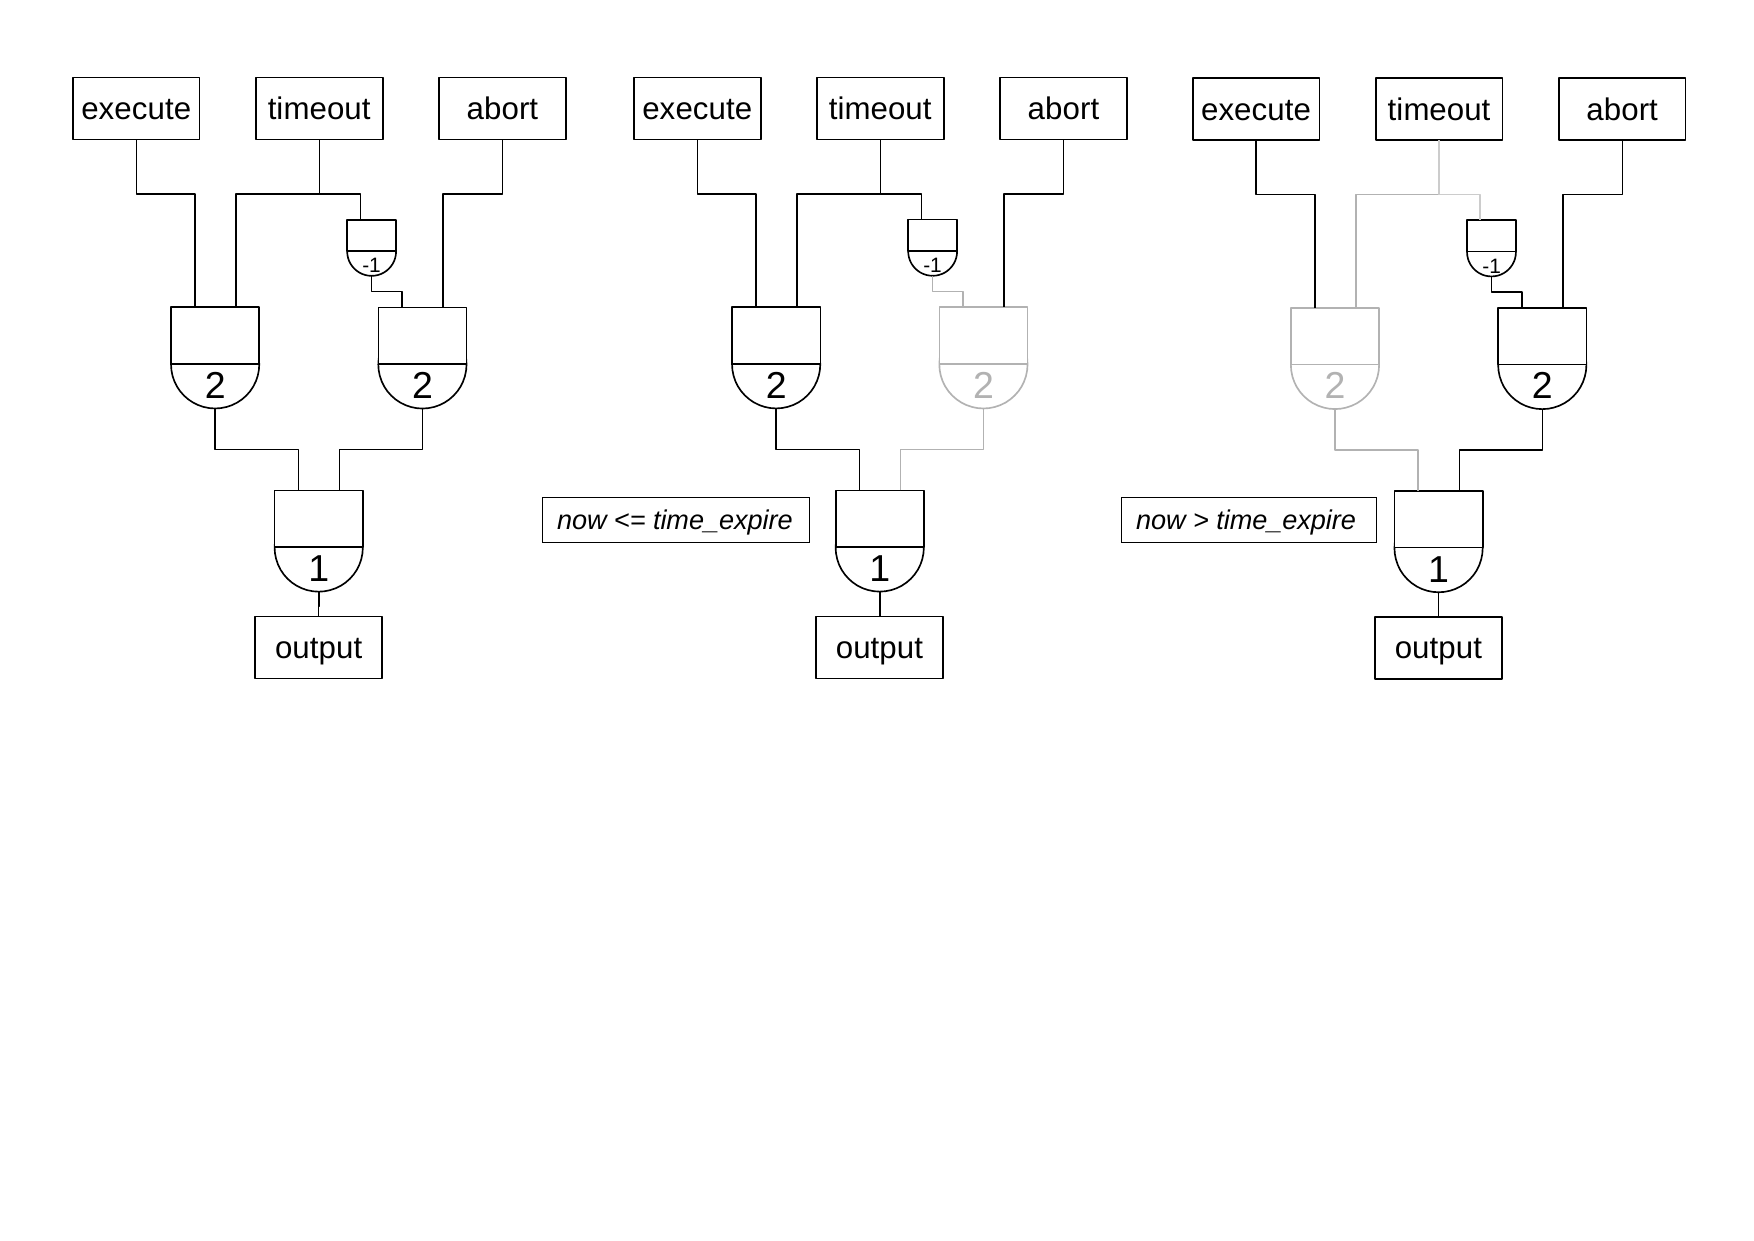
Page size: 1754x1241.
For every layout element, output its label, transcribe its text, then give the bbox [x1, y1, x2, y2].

text_box execute [1192, 78, 1320, 141]
text_box timeout [817, 77, 944, 140]
text_box [732, 307, 821, 364]
text_box 2 [1498, 365, 1587, 410]
text_box [347, 219, 397, 252]
text_box [1394, 491, 1483, 548]
text_box [1498, 307, 1587, 365]
text_box [378, 307, 467, 364]
text_box [908, 219, 958, 251]
text_box abort [439, 77, 566, 140]
text_box 1 [835, 547, 924, 592]
text_box -1 [908, 251, 958, 276]
text_box now > time_expire [1121, 497, 1377, 543]
text_box timeout [1375, 78, 1503, 141]
text_box output [1375, 617, 1502, 680]
text_box -1 [347, 252, 397, 276]
text_box [171, 307, 260, 364]
text_box [835, 490, 924, 547]
text_box 1 [274, 548, 363, 592]
text_box 2 [171, 364, 260, 409]
text_box 2 [939, 364, 1028, 409]
text_box output [255, 616, 382, 679]
text_box 2 [1290, 365, 1380, 410]
text_box output [816, 616, 943, 679]
text_box [274, 490, 363, 548]
text_box abort [1558, 78, 1686, 141]
text_box [1467, 220, 1517, 252]
text_box 1 [1394, 548, 1483, 593]
text_box now <= time_expire [542, 497, 810, 543]
text_box 2 [732, 364, 821, 409]
text_box abort [1000, 77, 1127, 140]
text_box execute [634, 77, 761, 140]
text_box 2 [378, 364, 467, 409]
text_box [1290, 307, 1380, 365]
text_box -1 [1467, 252, 1516, 277]
text_box execute [72, 77, 200, 140]
text_box [939, 307, 1028, 364]
text_box timeout [256, 77, 383, 140]
